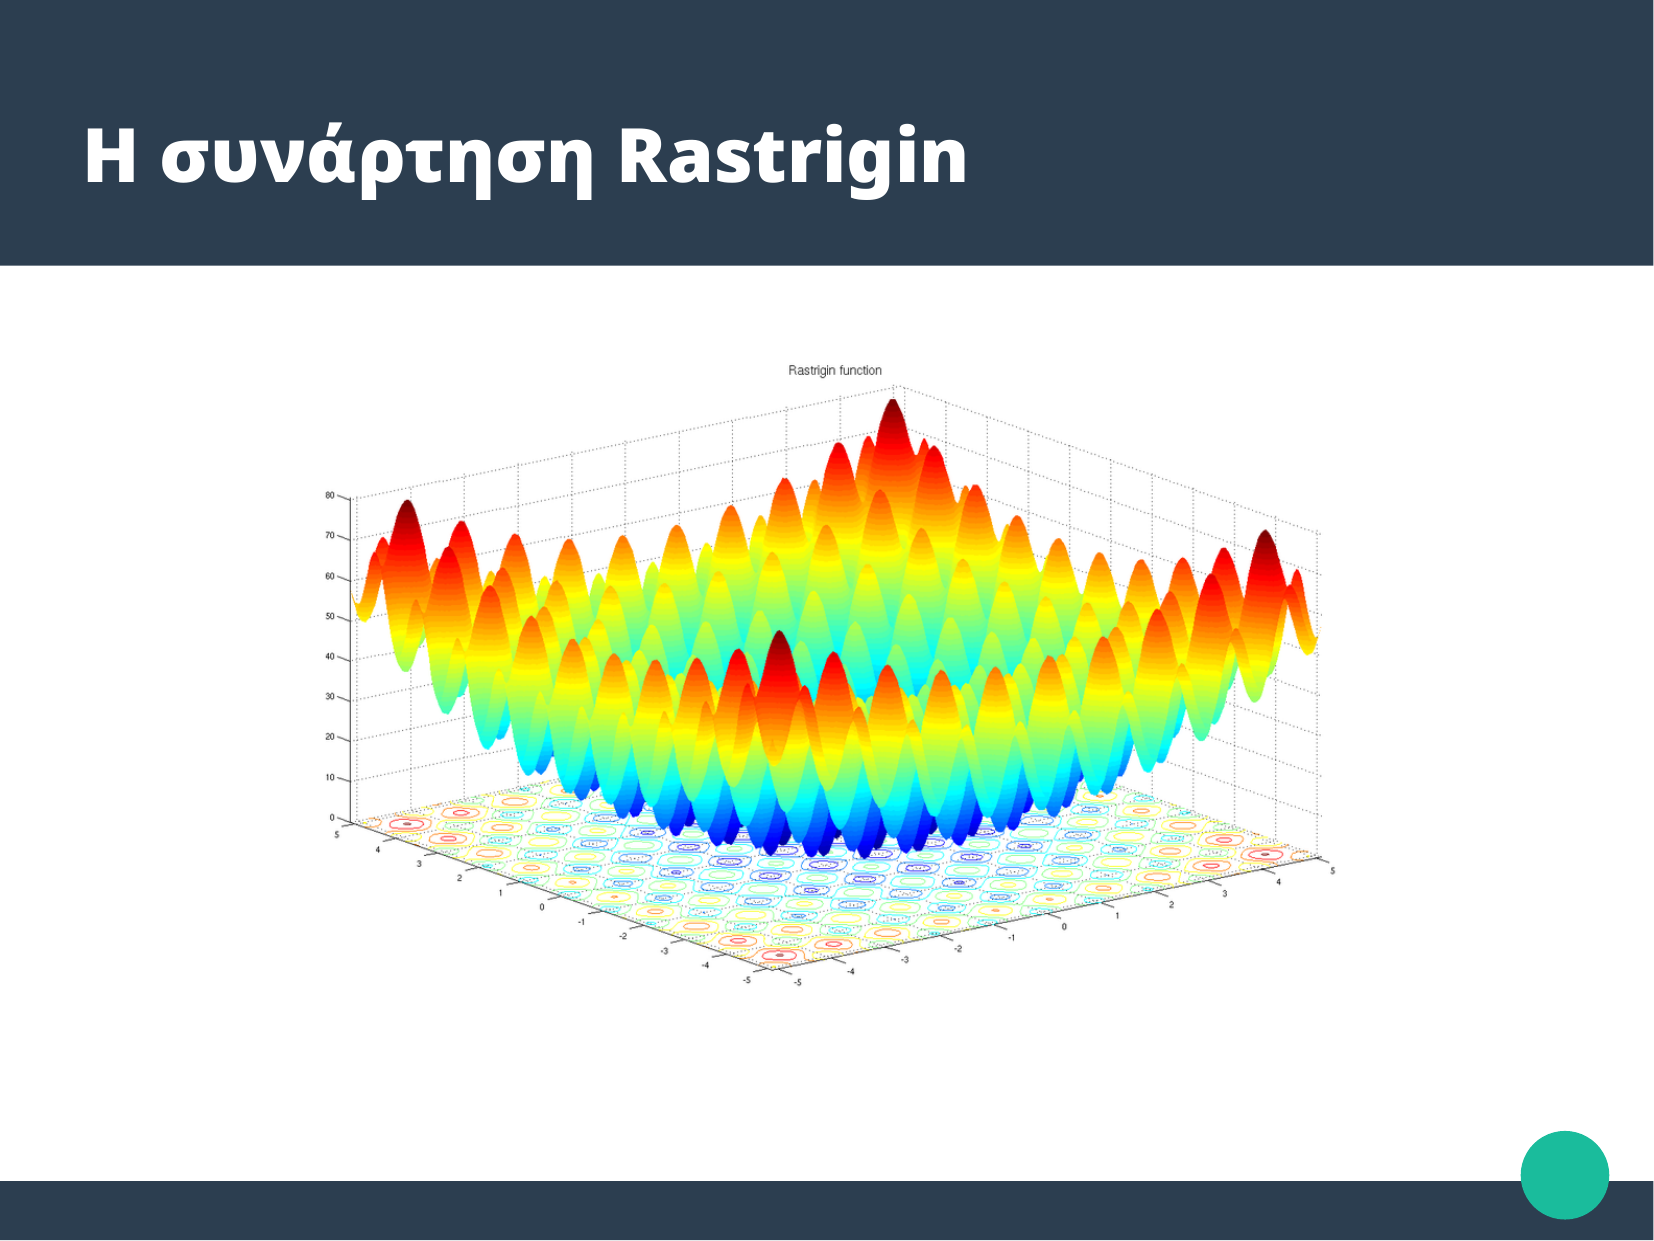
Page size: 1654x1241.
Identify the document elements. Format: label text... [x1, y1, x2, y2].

picture [188, 330, 1441, 1050]
title Η συνάρτηση Rastrigin [82, 94, 1264, 213]
